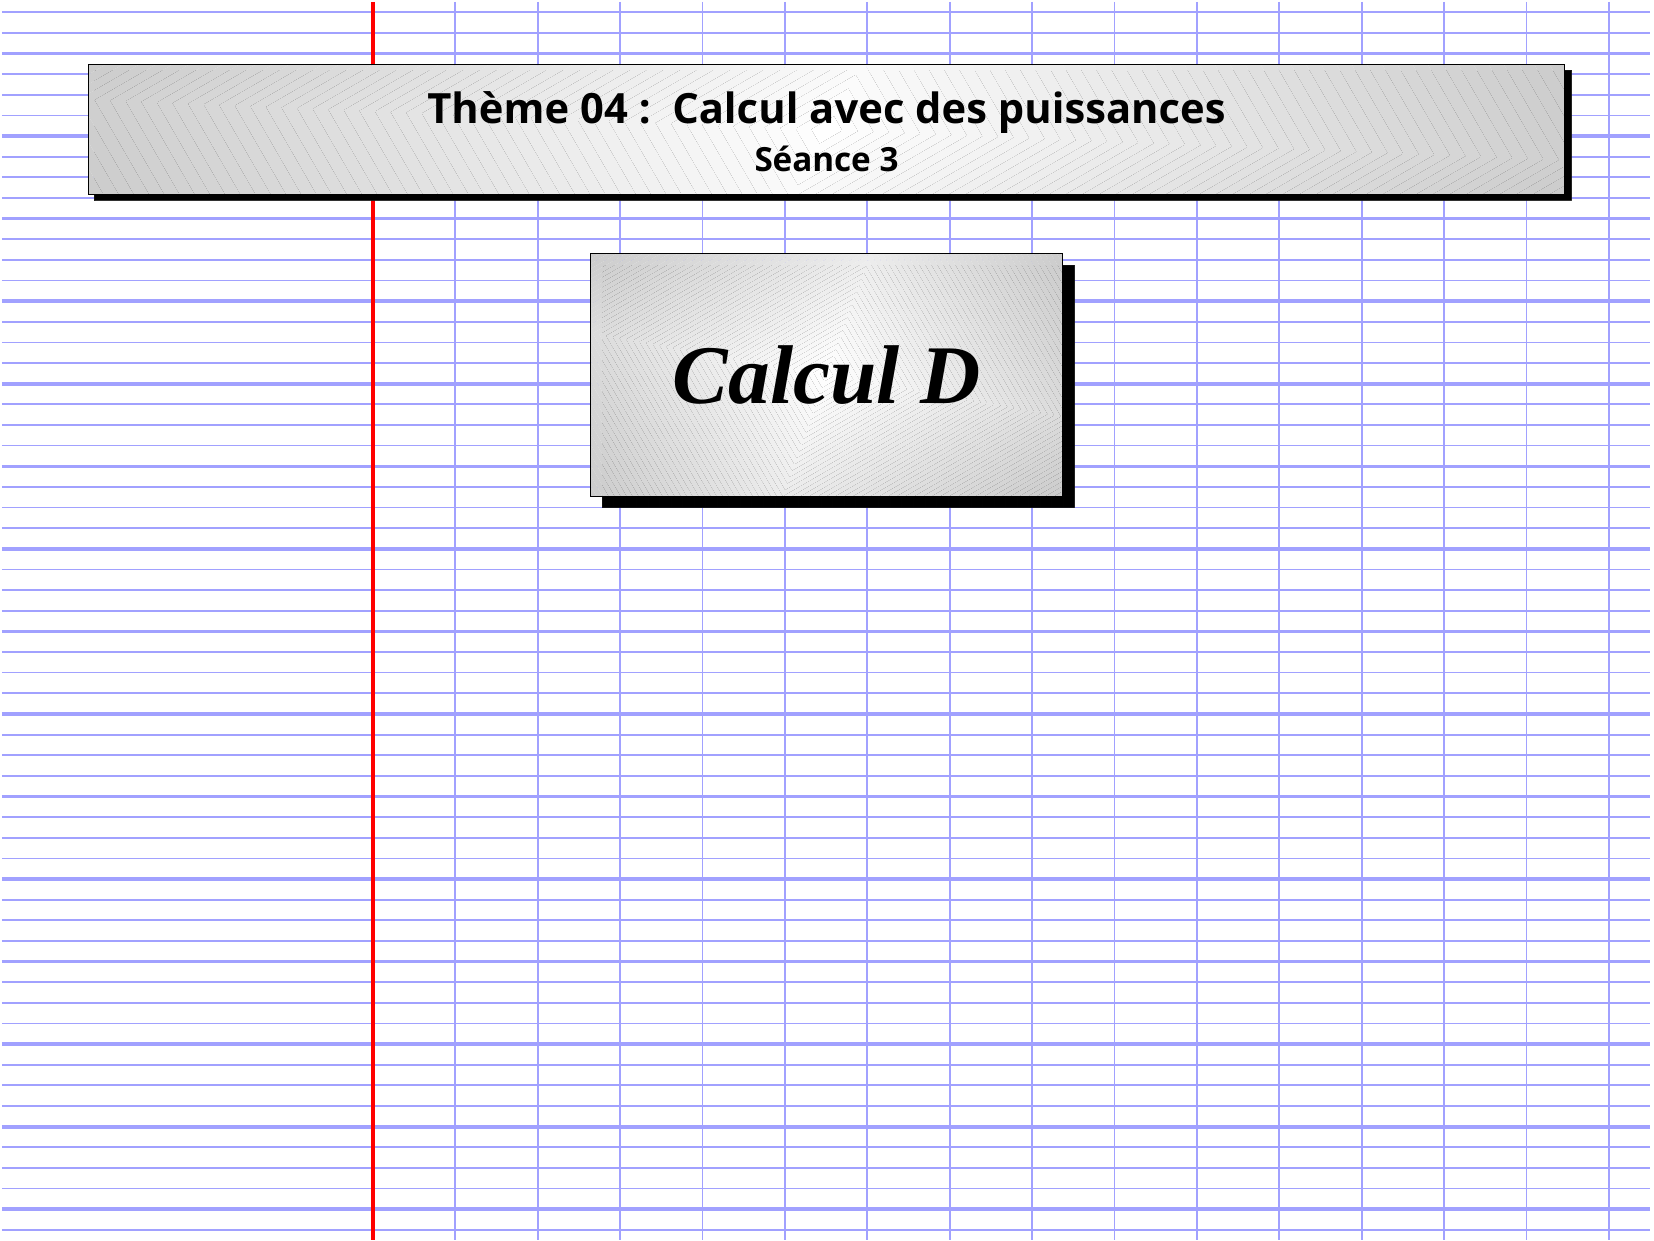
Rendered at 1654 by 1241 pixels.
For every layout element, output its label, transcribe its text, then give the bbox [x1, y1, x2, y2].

text_box Thème 04 : Calcul avec des puissances Séance 3 [88, 64, 1565, 195]
text_box Calcul D [590, 253, 1063, 497]
picture [0, 0, 1654, 1241]
